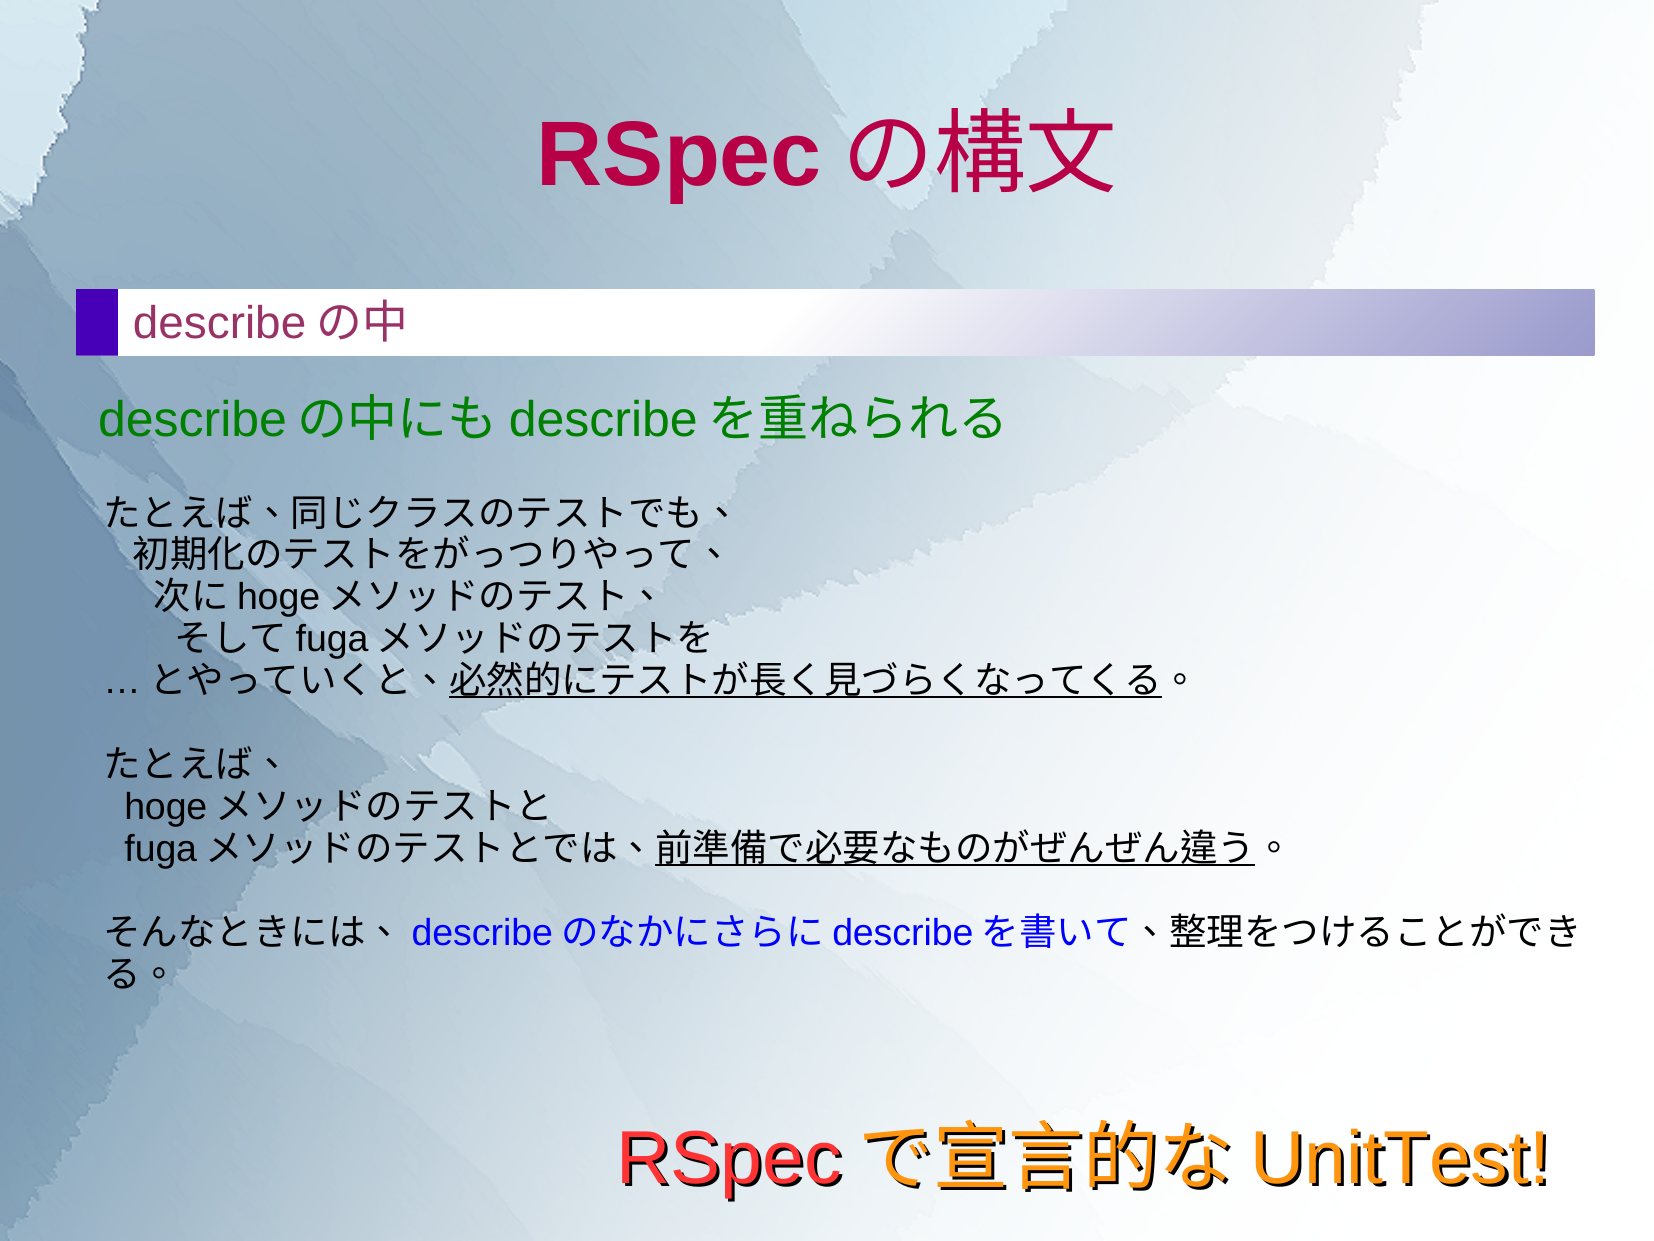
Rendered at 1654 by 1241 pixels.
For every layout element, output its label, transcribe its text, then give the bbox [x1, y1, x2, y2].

text_box RSpecで宣言的なUnitTest! [561, 1107, 1565, 1207]
title RSpecの構文 [83, 57, 1572, 250]
text_box describeの中 [118, 289, 1595, 356]
picture [0, 0, 1654, 1241]
text_box describeの中にもdescribeを重ねられる [83, 383, 1093, 455]
text_box たとえば、同じクラスのテストでも、 初期化のテストをがっつりやって、 次にhogeメソッドのテスト、 そしてfugaメソッドのテストを …とやっていくと、必然的にテストが長く見づらくなってくる。 たとえば、 hogeメソッドのテストと fugaメソッドのテストとでは、前準備で必要なものがぜんぜん違う。 そんなときには、describeのなかにさらにdescribeを書いて、整理をつけることができる。 [88, 484, 1654, 1004]
